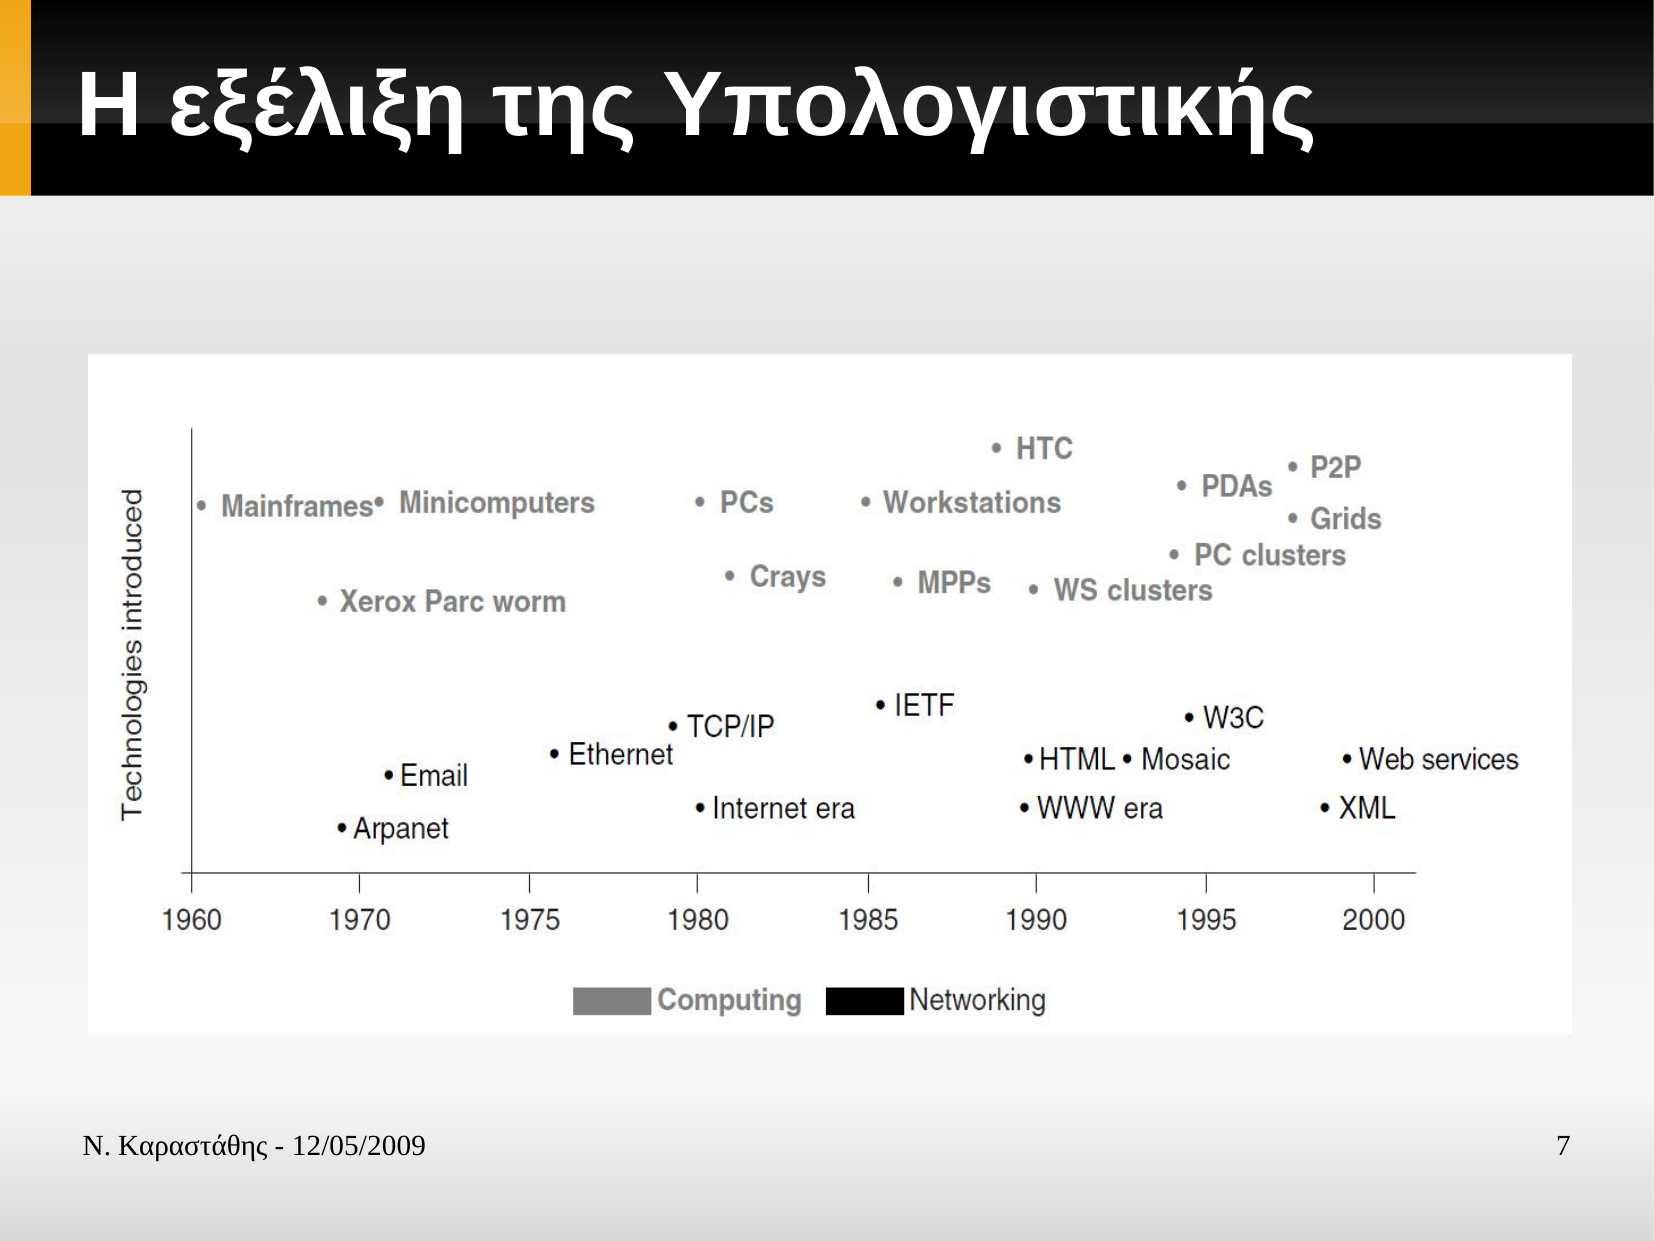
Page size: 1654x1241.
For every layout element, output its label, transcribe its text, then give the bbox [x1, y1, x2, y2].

title Η εξέλιξη της Υπολογιστικής [76, 0, 1565, 208]
picture [0, 0, 1654, 1241]
